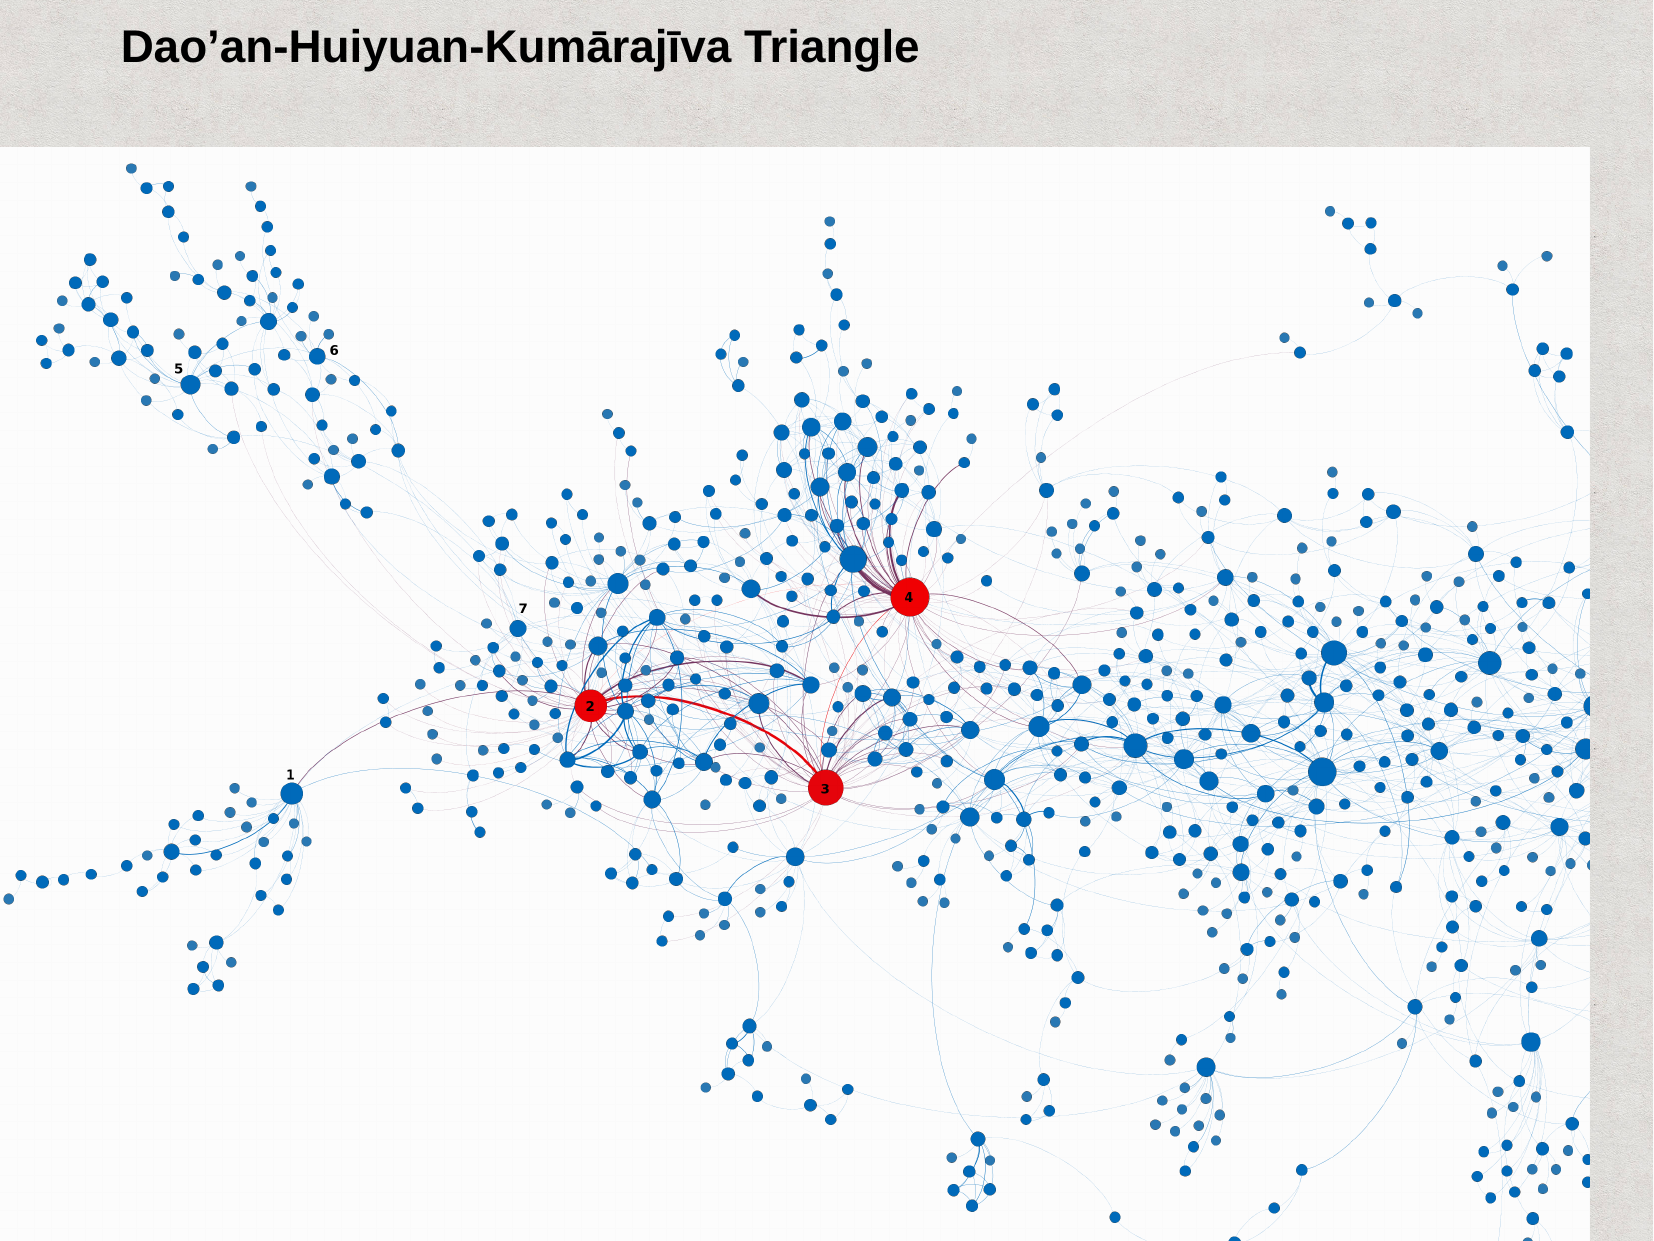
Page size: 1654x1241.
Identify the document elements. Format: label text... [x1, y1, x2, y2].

text_box Dao’an-Huiyuan-Kumārajīva Triangle [106, 13, 1504, 132]
picture [0, 0, 1654, 1241]
